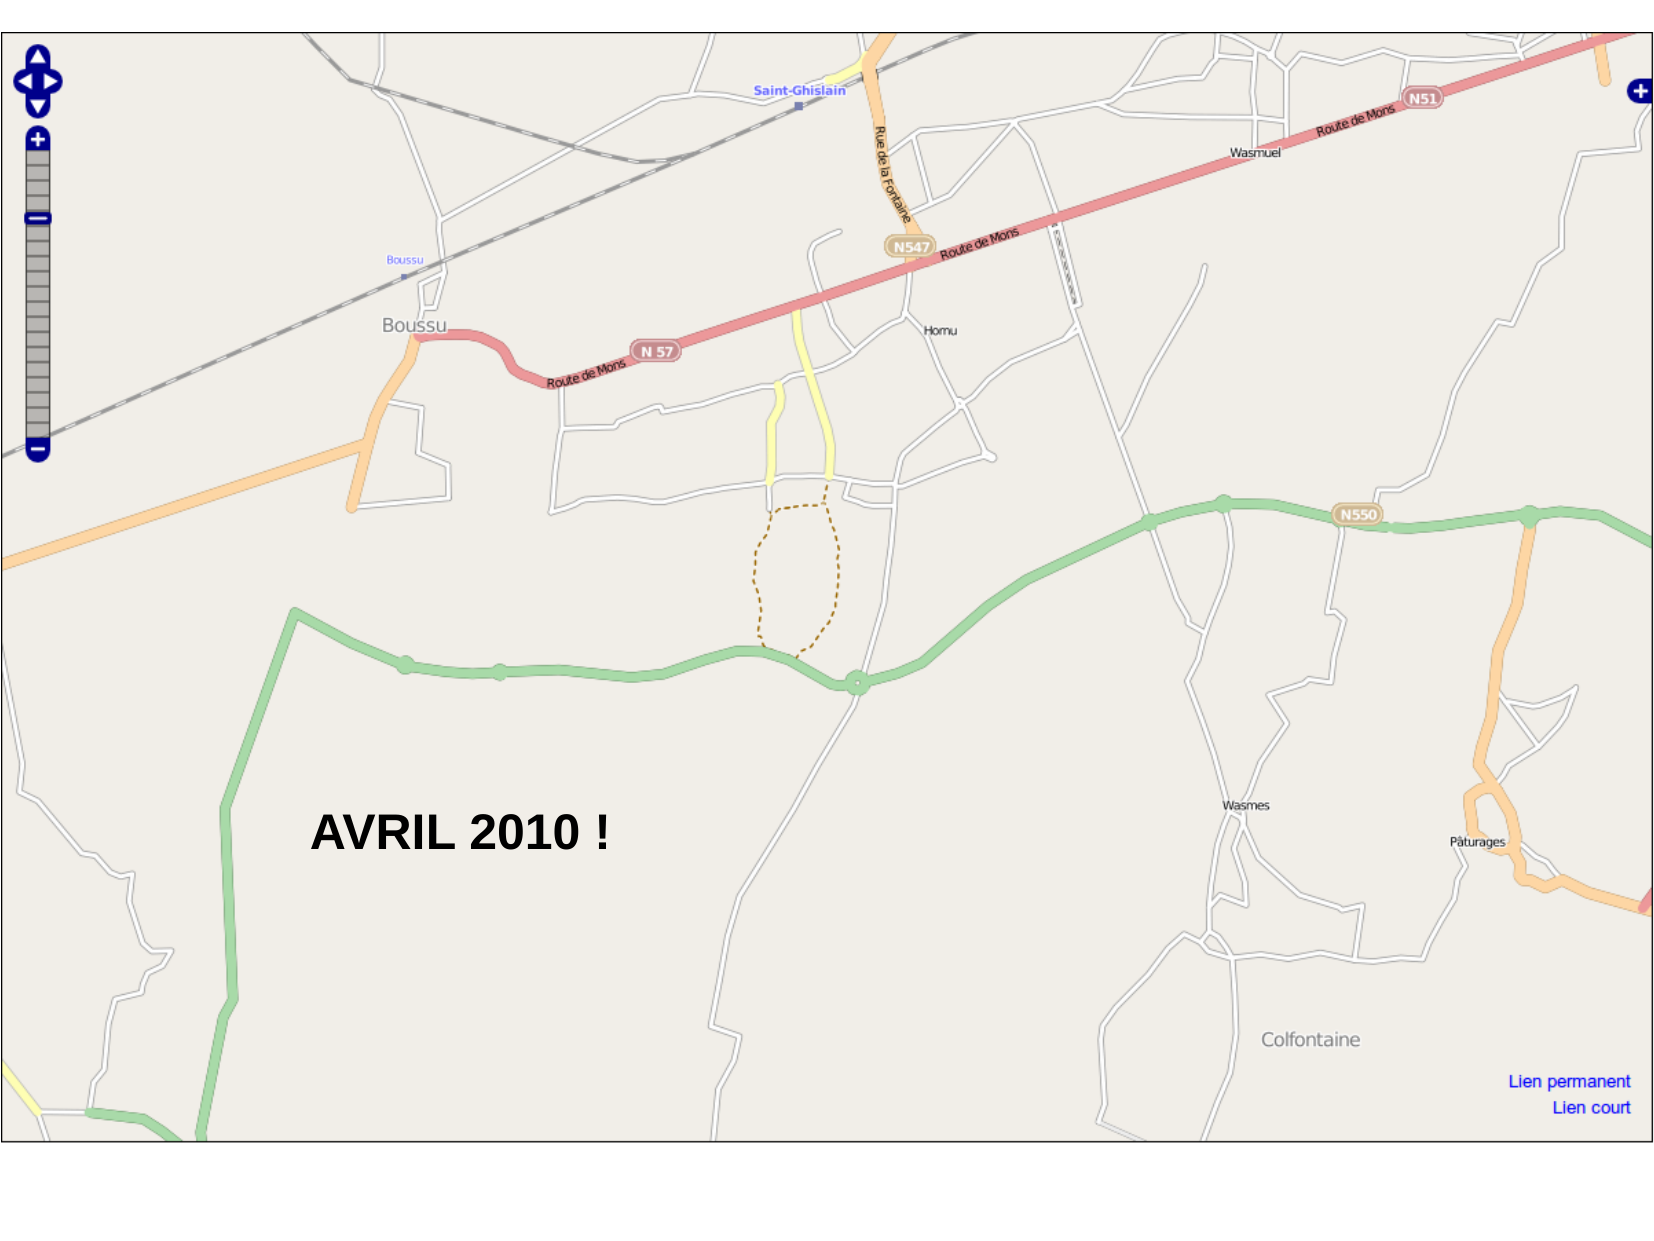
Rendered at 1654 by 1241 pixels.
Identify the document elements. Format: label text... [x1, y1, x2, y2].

text_box AVRIL 2010 ! [295, 797, 680, 868]
picture [1, 32, 1654, 1144]
